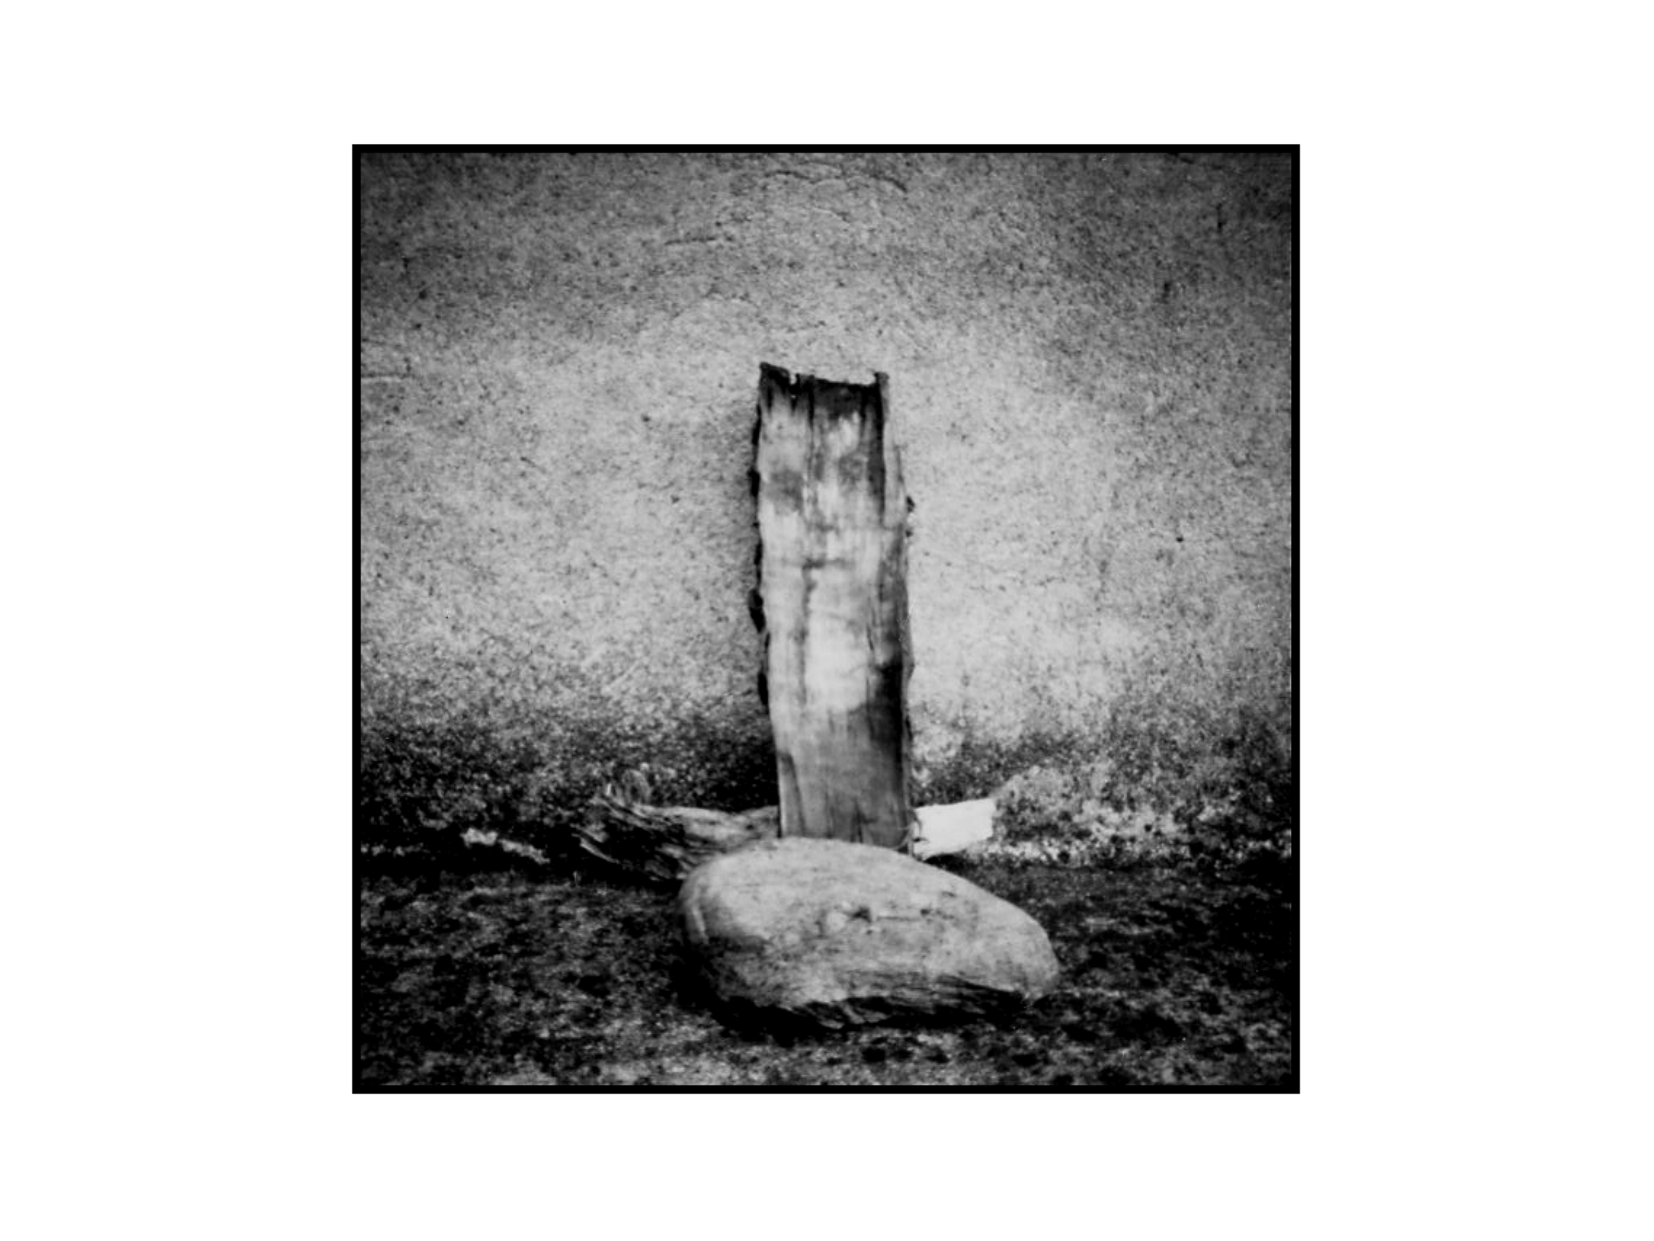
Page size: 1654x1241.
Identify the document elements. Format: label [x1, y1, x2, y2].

picture [207, 0, 1447, 1241]
